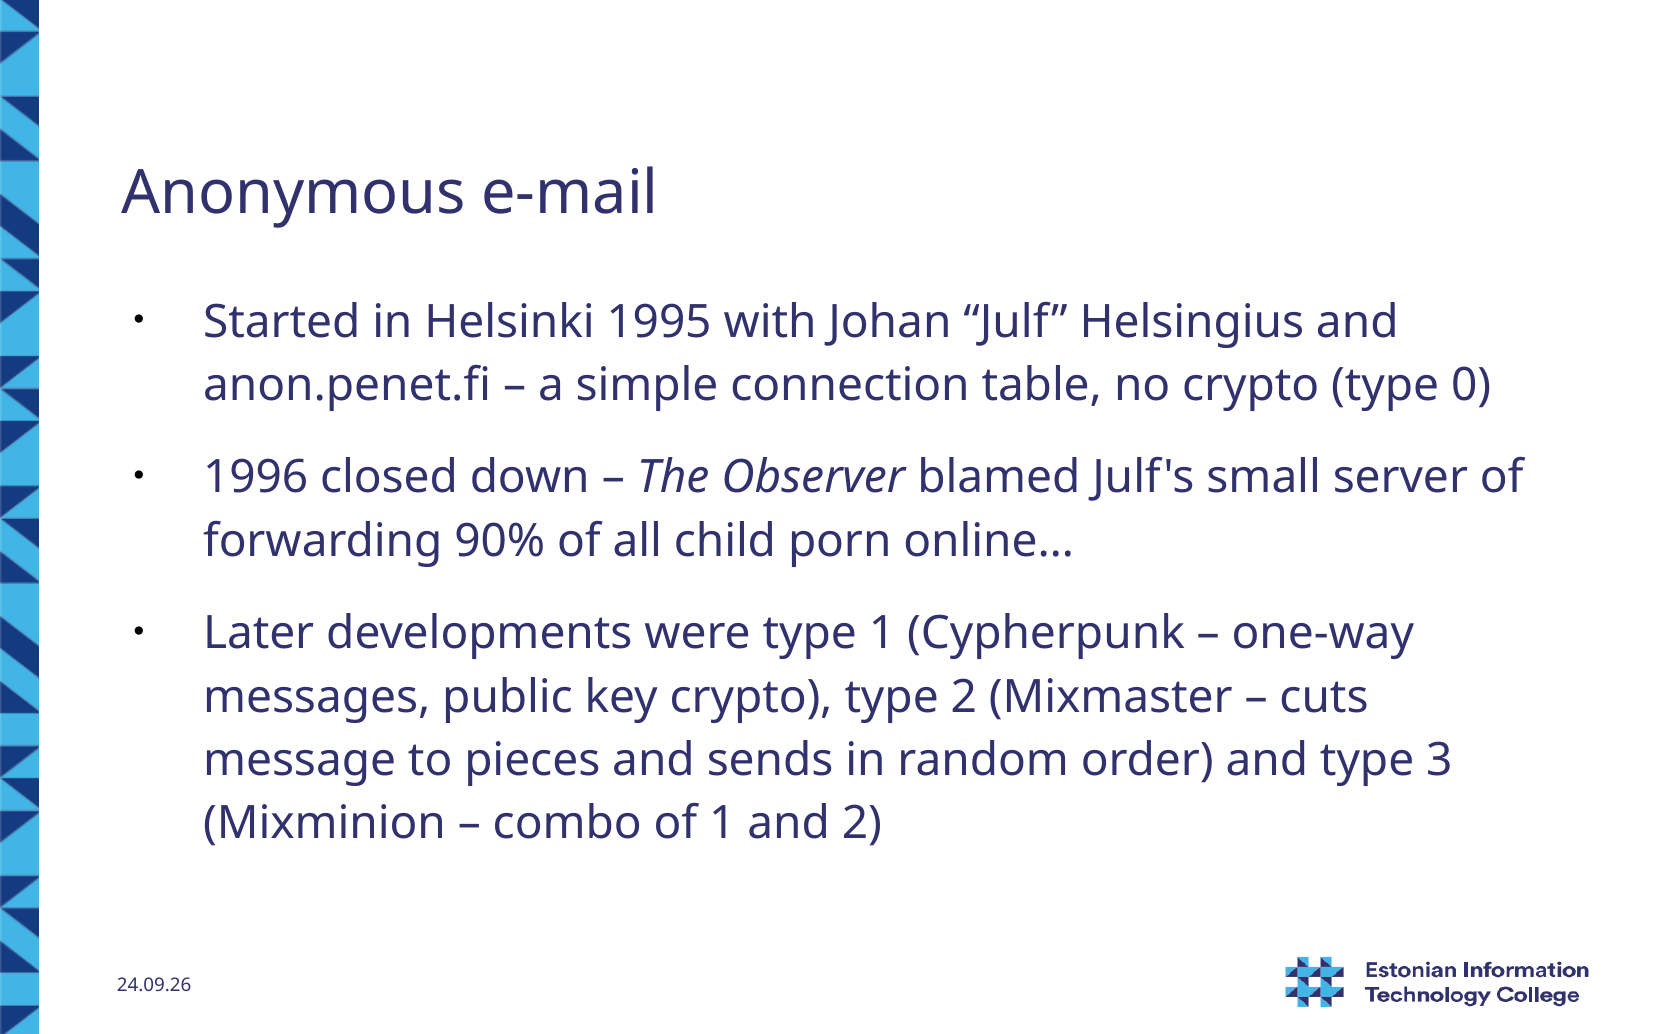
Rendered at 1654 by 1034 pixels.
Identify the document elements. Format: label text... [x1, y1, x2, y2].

title Anonymous e-mail [121, 103, 1534, 276]
list Started in Helsinki 1995 with Johan “Julf” Helsingius and anon.penet.fi – a simple connection table, no crypto (type 0) 1996 closed down – The Observer blamed Julf's small server of forwarding 90% of all child porn online… Later developments were type 1 (Cypherpunk – one-way messages, public key crypto), type 2 (Mixmaster – cuts message to pieces and sends in random order) and type 3 (Mixminion – combo of 1 and 2) [121, 287, 1534, 939]
